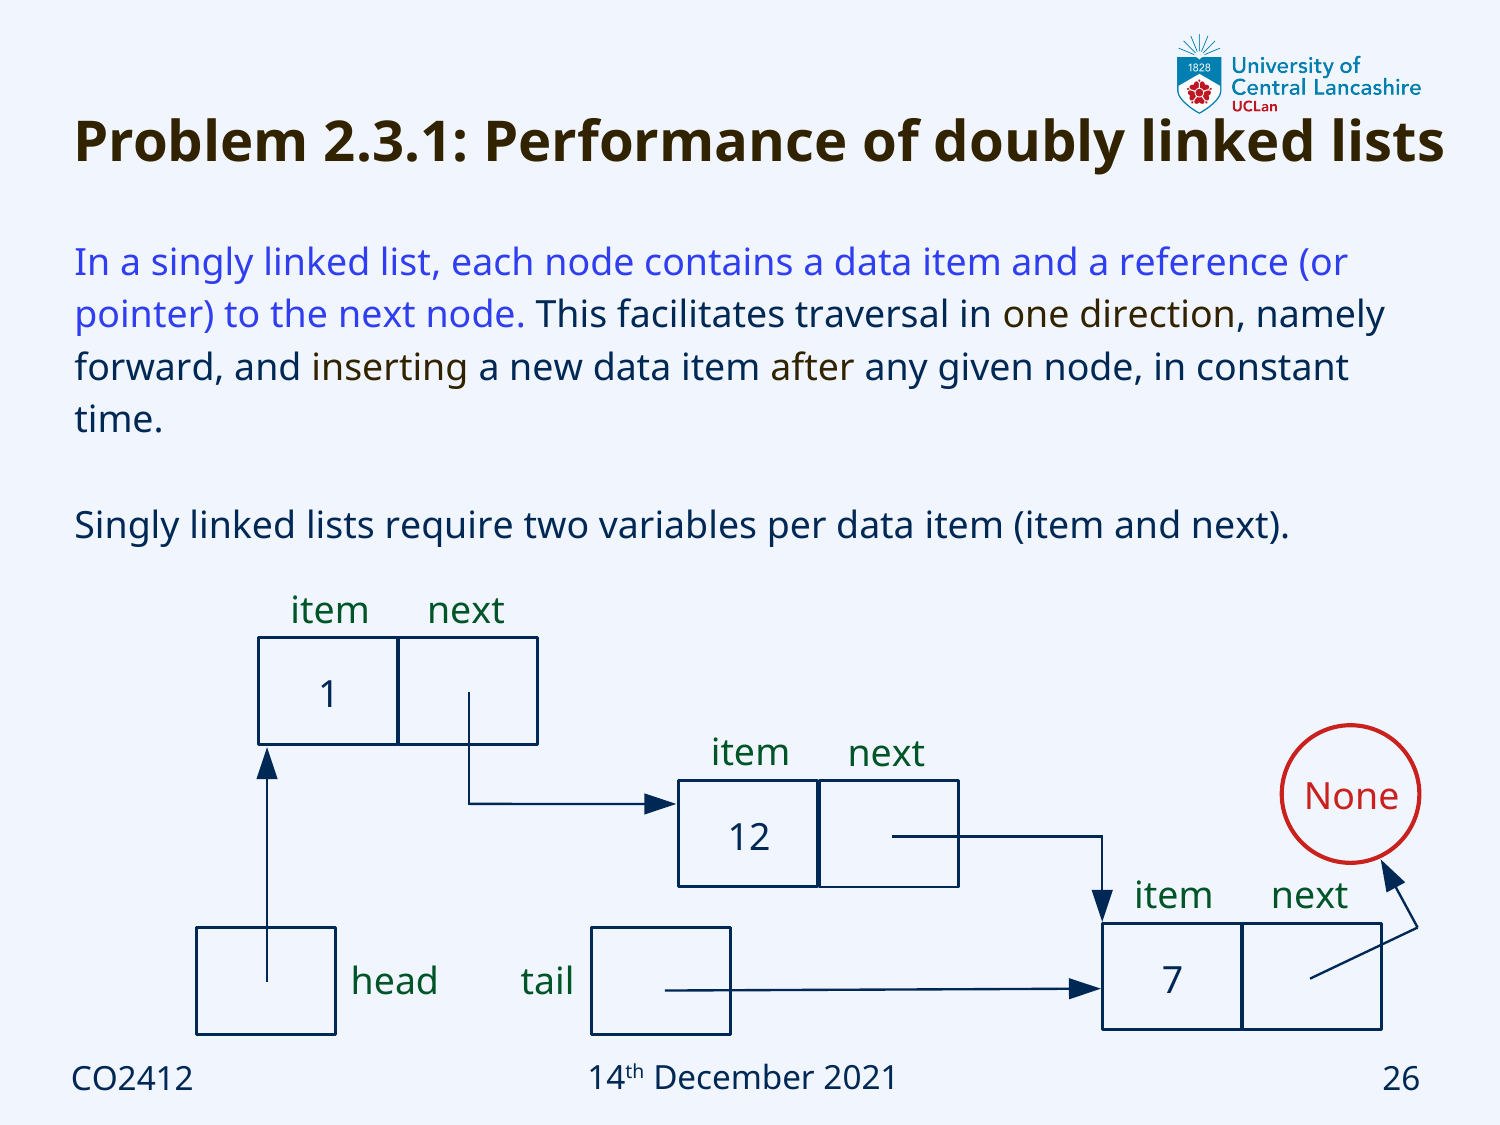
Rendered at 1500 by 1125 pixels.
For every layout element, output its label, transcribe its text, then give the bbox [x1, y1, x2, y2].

text_box 12 [696, 805, 802, 866]
text_box next [825, 721, 948, 781]
text_box item [1113, 863, 1235, 924]
text_box item [269, 578, 391, 639]
text_box next [405, 578, 527, 639]
text_box 7 [1120, 948, 1226, 1009]
text_box head [334, 949, 456, 1010]
picture [1177, 34, 1421, 93]
text_box 1 [276, 662, 382, 723]
text_box In a singly linked list, each node contains a data item and a reference (or pointer) to the next node. This facilitates traversal in one direction, namely forward, and inserting a new data item after any given node, in constant time. Singly linked lists require two variables per data item (item and next). [59, 222, 1441, 641]
title Problem 2.3.1: Performance of doubly linked lists [58, 93, 1475, 186]
text_box item [689, 721, 812, 781]
text_box next [1249, 863, 1371, 924]
text_box tail [486, 949, 609, 1010]
text_box None [1284, 764, 1420, 825]
